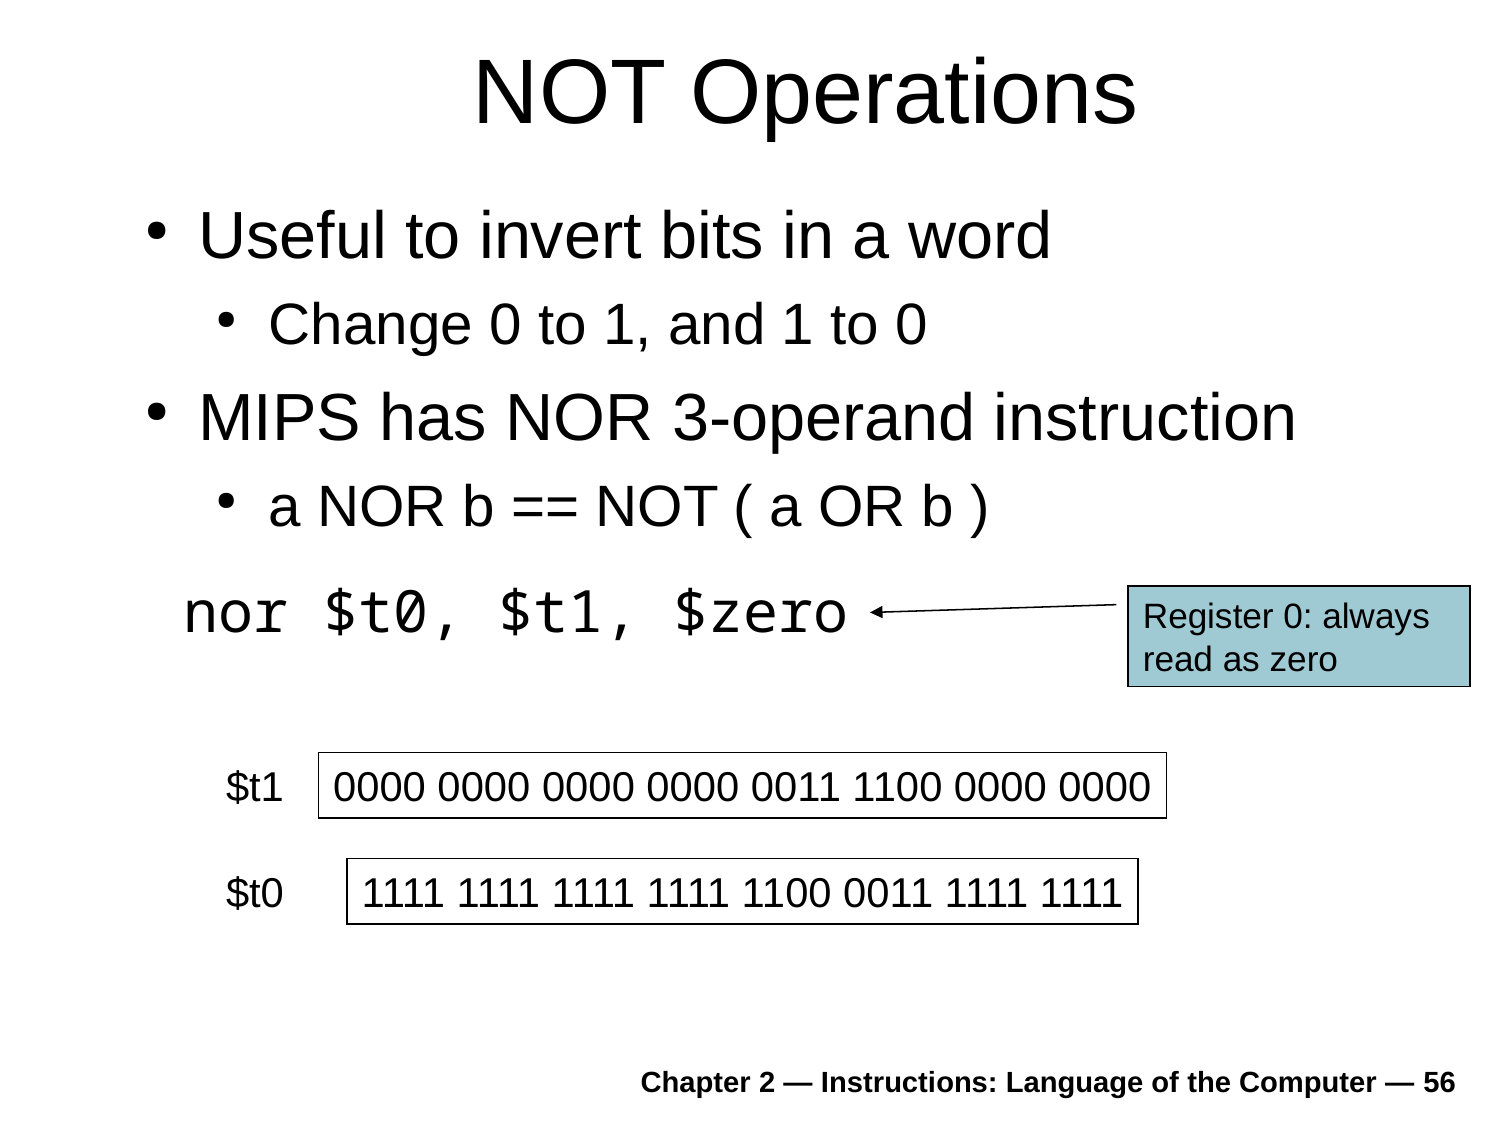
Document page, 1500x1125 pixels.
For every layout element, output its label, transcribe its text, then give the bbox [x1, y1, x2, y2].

list Useful to invert bits in a word Change 0 to 1, and 1 to 0 MIPS has NOR 3-operand instruction a NOR b == NOT ( a OR b ) nor $t0, $t1, $zero [112, 184, 1469, 714]
text_box 0000 0000 0000 0000 0011 1100 0000 0000 [318, 752, 1167, 818]
text_box $t1 [211, 752, 300, 818]
text_box Chapter 2 — Instructions: Language of the Computer — <number> [277, 1046, 1471, 1106]
text_box Register 0: always read as zero [1128, 586, 1470, 686]
text_box 1111 1111 1111 1111 1100 0011 1111 1111 [346, 858, 1139, 925]
text_box $t0 [211, 858, 300, 925]
title NOT Operations [112, 23, 1468, 149]
